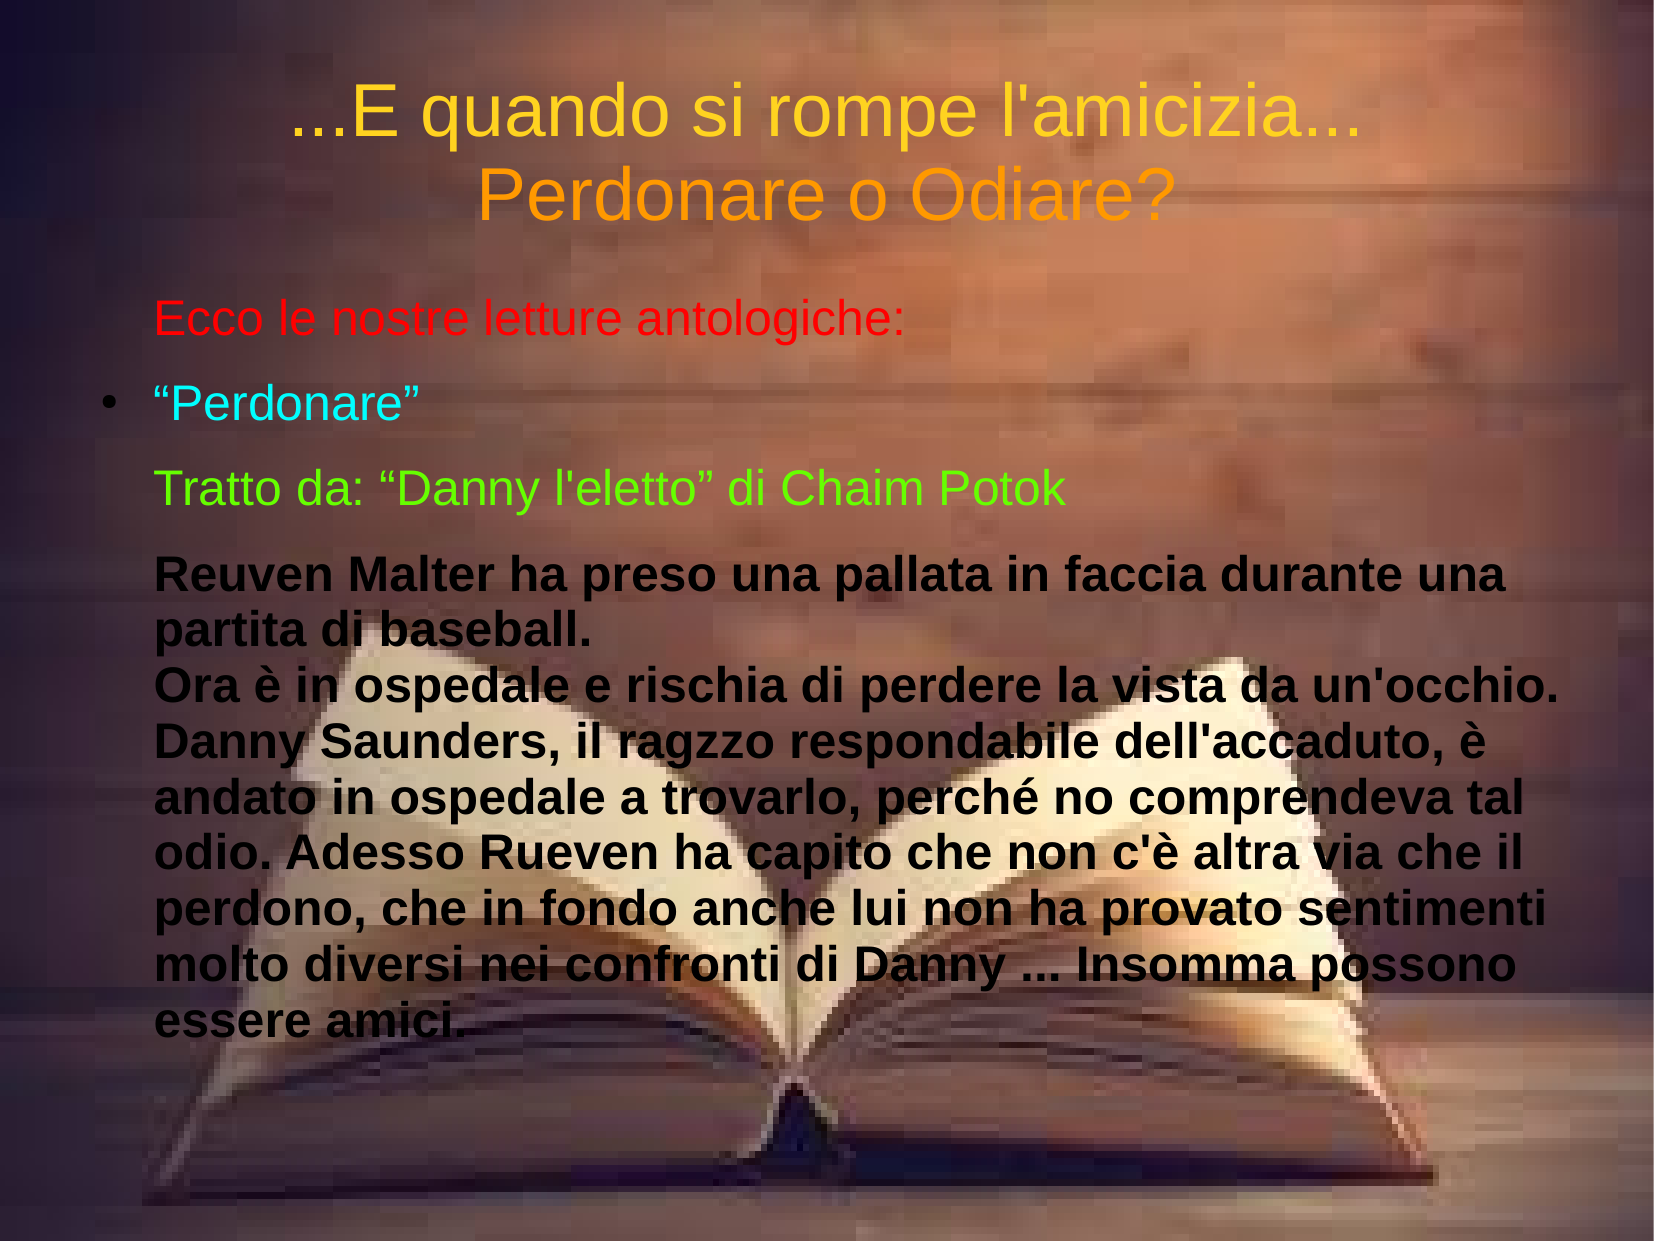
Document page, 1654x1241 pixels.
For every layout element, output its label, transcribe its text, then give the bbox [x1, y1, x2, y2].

list Ecco le nostre letture antologiche: “Perdonare” Tratto da: “Danny l'eletto” di Chaim Potok Reuven Malter ha preso una pallata in faccia durante una partita di baseball. Ora è in ospedale e rischia di perdere la vista da un'occhio. Danny Saunders, il ragzzo respondabile dell'accaduto, è andato in ospedale a trovarlo, perché no comprendeva tal odio. Adesso Rueven ha capito che non c'è altra via che il perdono, che in fondo anche lui non ha provato sentimenti molto diversi nei confronti di Danny ... Insomma possono essere amici. [82, 290, 1571, 1145]
picture [0, 0, 1654, 1241]
title ...E quando si rompe l'amicizia... Perdonare o Odiare? [82, 49, 1571, 257]
